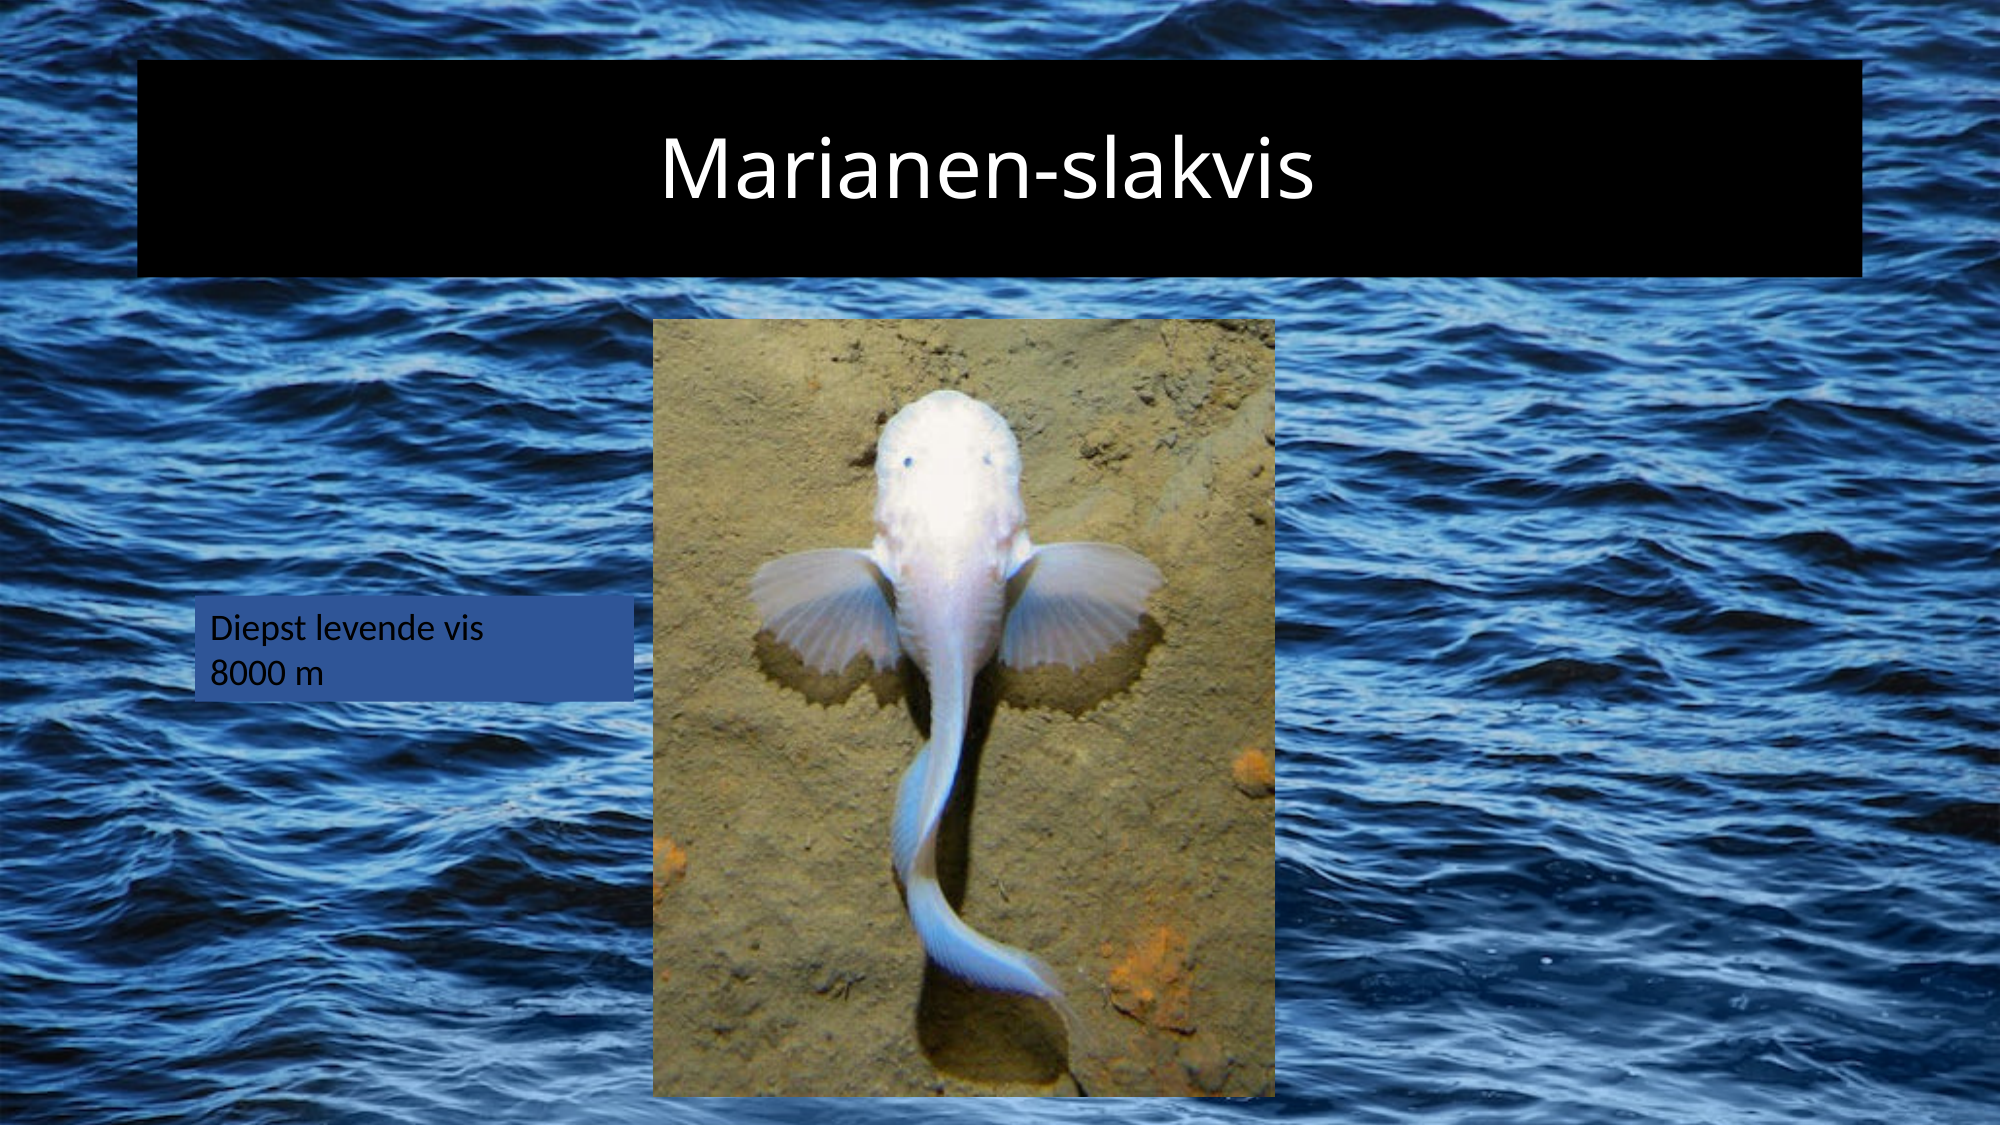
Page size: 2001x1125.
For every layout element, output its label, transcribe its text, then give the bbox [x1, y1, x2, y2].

picture [0, 0, 2000, 1125]
text_box Diepst levende vis 8000 m [195, 595, 634, 702]
title Marianen-slakvis [137, 59, 1863, 278]
